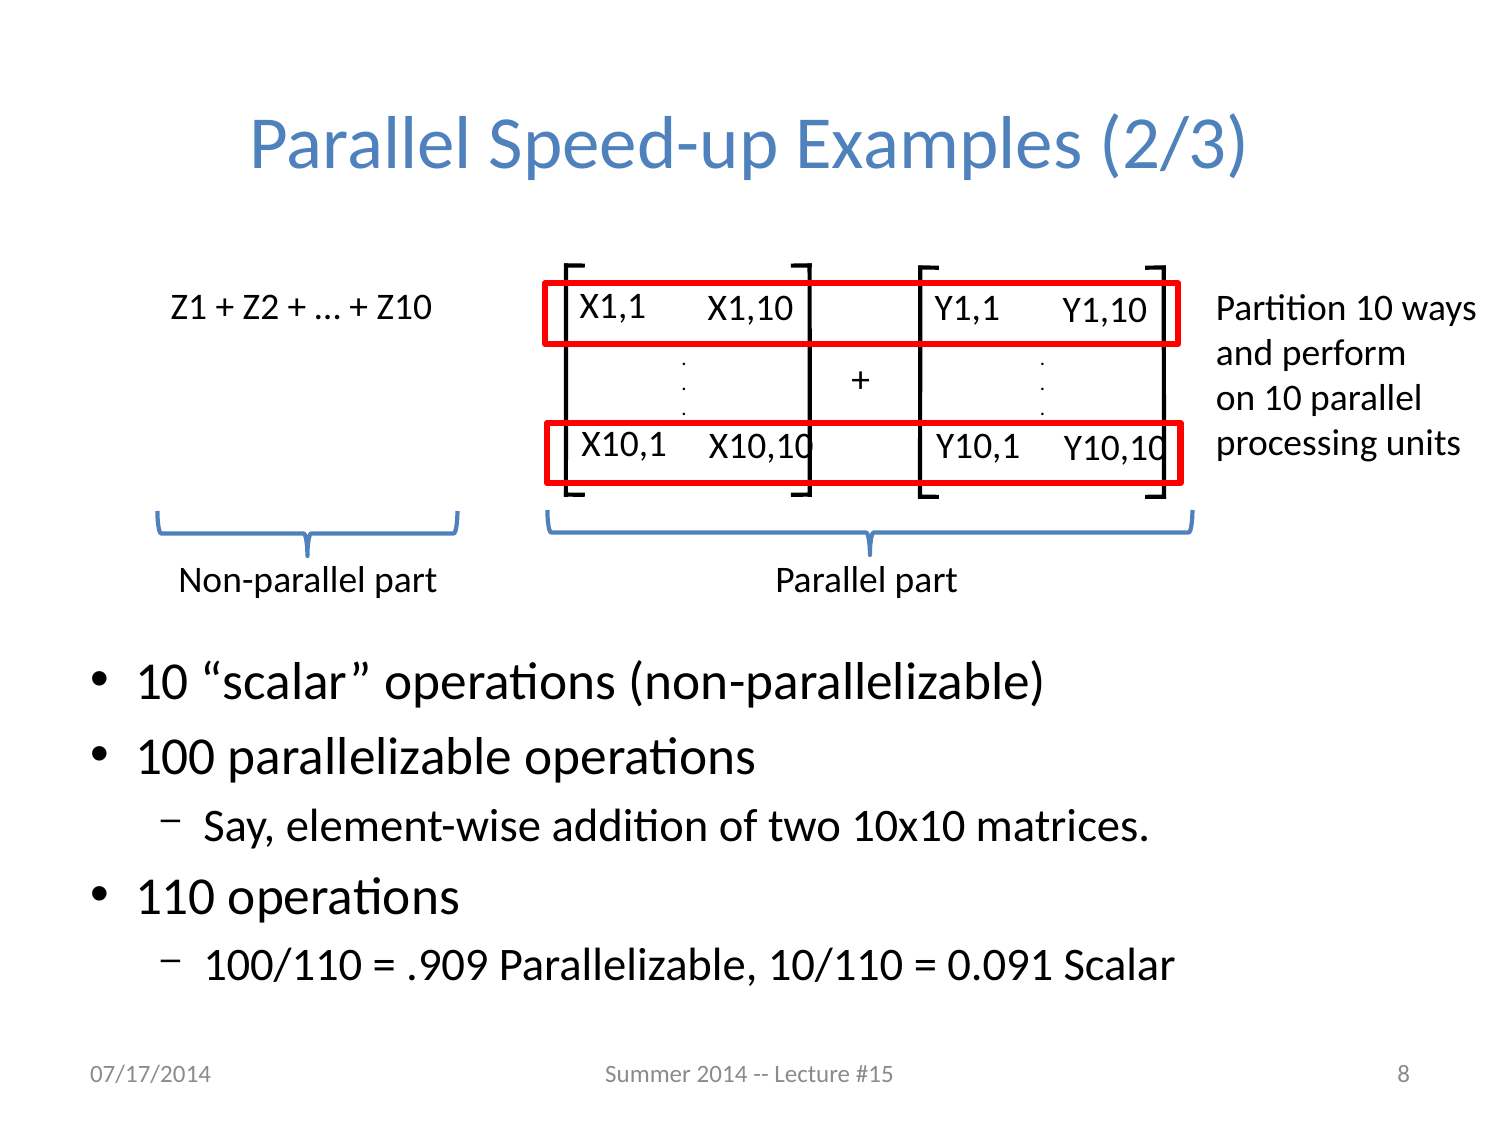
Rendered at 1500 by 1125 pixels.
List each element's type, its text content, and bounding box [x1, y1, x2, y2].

text_box Parallel part [760, 547, 974, 608]
text_box X1,10 [693, 286, 809, 336]
footer Summer 2014 -- Lecture #15 [512, 1042, 988, 1103]
text_box . . . [1024, 337, 1077, 428]
text_box + [836, 347, 885, 408]
text_box Non-parallel part [163, 547, 453, 608]
slide_number <number> [1074, 1042, 1425, 1103]
title Parallel Speed-up Examples (2/3) [75, 45, 1425, 233]
list 10 “scalar” operations (non-parallelizable) 100 parallelizable operations Say, element-wise addition of two 10x10 matrices. 110 operations 100/110 = .909 Parallelizable, 10/110 = 0.091 Scalar [75, 638, 1425, 1005]
text_box X1,1 [564, 286, 662, 334]
text_box X10,10 [718, 413, 829, 420]
text_box Partition 10 ways and perform on 10 parallel processing units [1201, 275, 1500, 471]
text_box Z1 + Z2 + … + Z10 [155, 274, 448, 335]
text_box Y1,10 [1047, 286, 1163, 338]
text_box Y10,10 [1077, 415, 1183, 420]
text_box X10,10 [694, 426, 829, 474]
text_box Y10,1 [921, 426, 1036, 474]
text_box Y10,10 [1048, 426, 1177, 476]
text_box X10,1 [566, 426, 682, 472]
text_box Y1,1 [919, 286, 1015, 336]
text_box X10,1 [566, 411, 666, 420]
text_box . . . [666, 337, 718, 428]
slide_number 07/17/2014 [75, 1042, 425, 1103]
text_box Y10,1 [921, 413, 1024, 420]
text_box X1,1 [564, 273, 662, 280]
text_box Y1,1 [919, 275, 1015, 280]
text_box X1,10 [693, 275, 809, 280]
